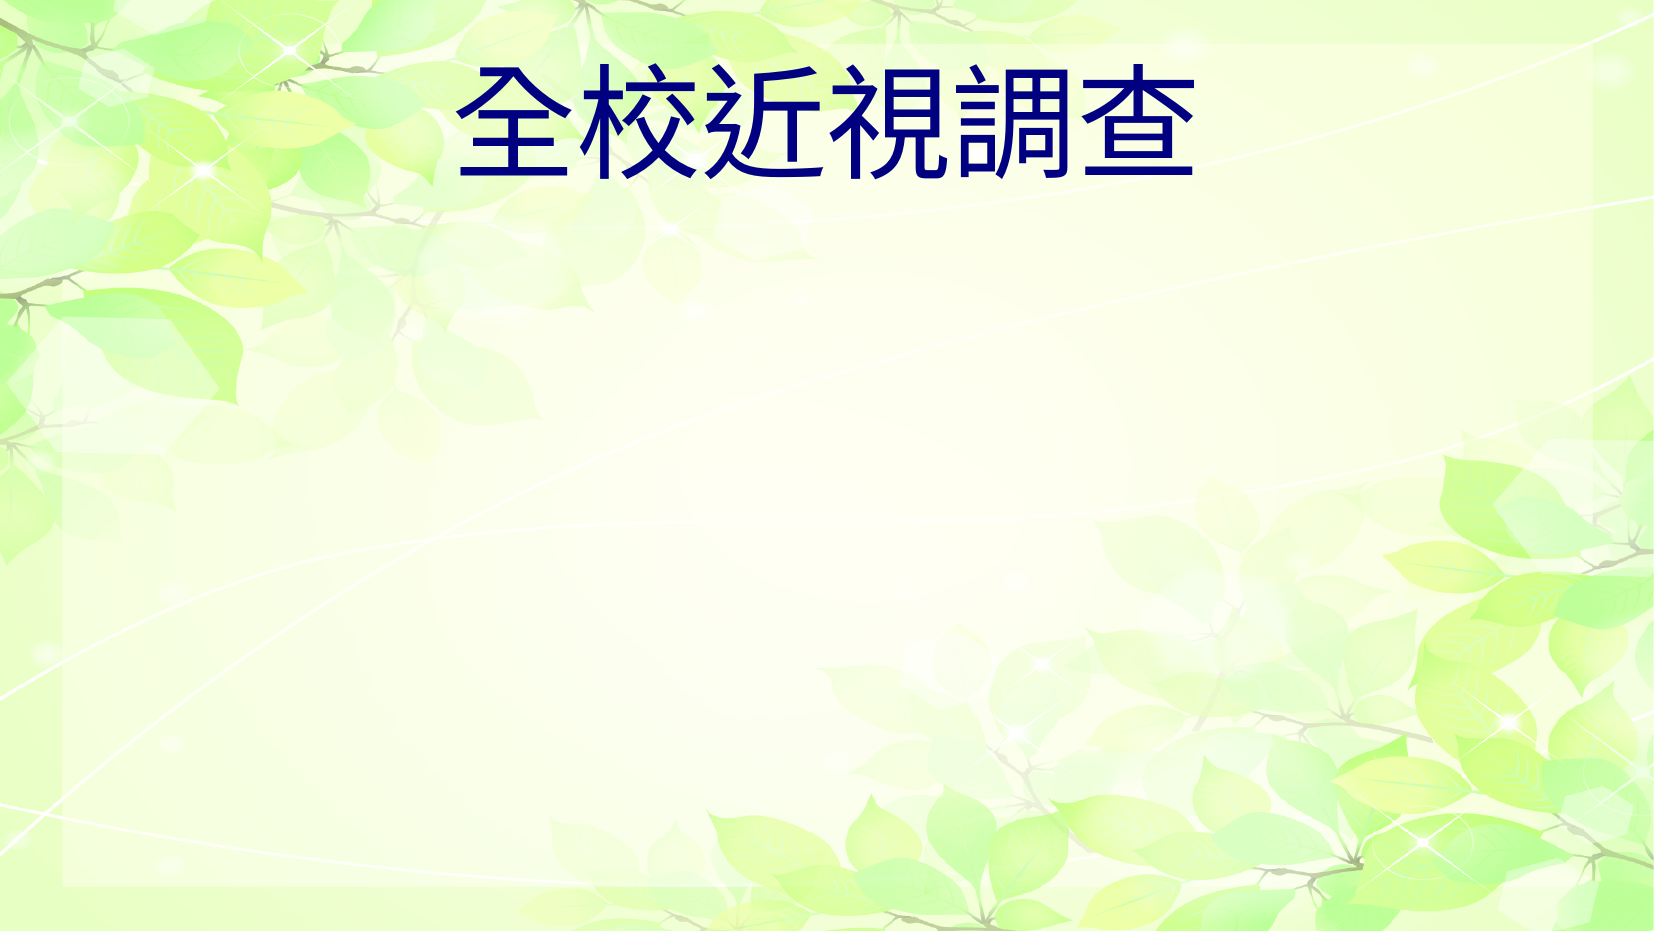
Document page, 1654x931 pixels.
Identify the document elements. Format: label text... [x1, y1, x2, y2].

title 全校近視調查 [82, 37, 1571, 193]
picture [0, 0, 1654, 931]
